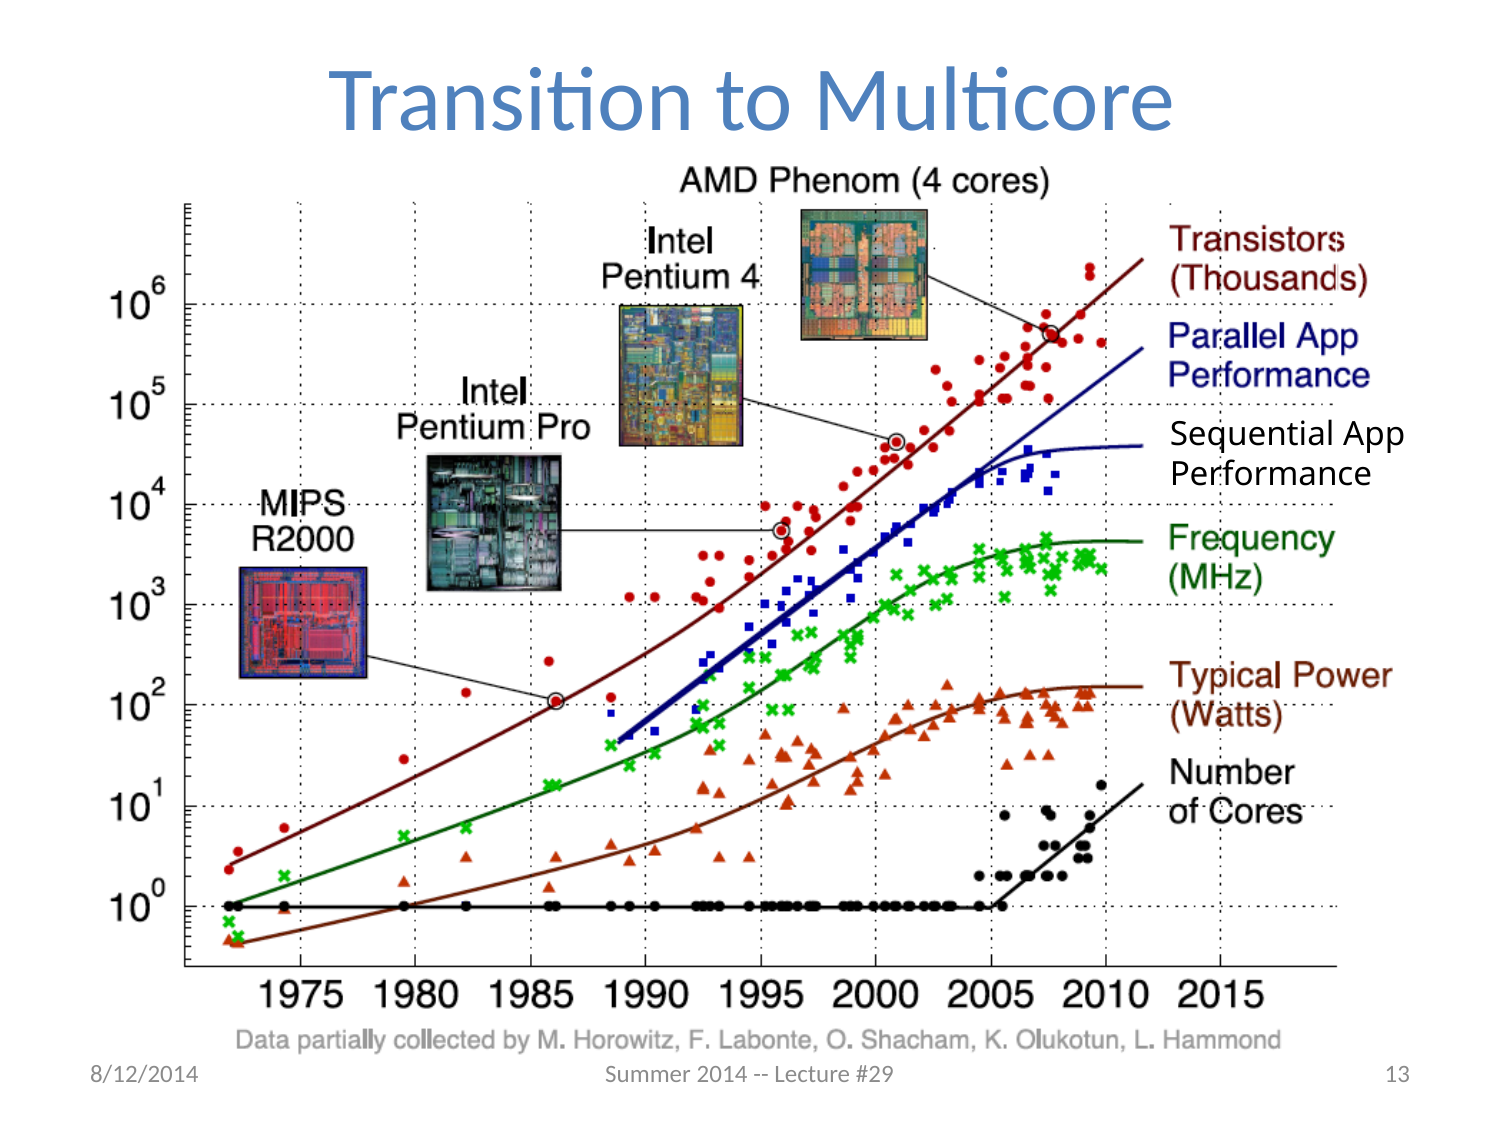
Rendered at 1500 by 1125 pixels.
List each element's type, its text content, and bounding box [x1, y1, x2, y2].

footer Summer 2014 -- Lecture #29 [512, 1056, 988, 1103]
text_box Sequential App Performance [1155, 404, 1453, 500]
picture [97, 155, 1403, 1056]
slide_number 8/12/2014 [75, 1042, 425, 1103]
title Transition to Multicore [77, 0, 1428, 188]
slide_number <number> [1074, 1042, 1425, 1103]
